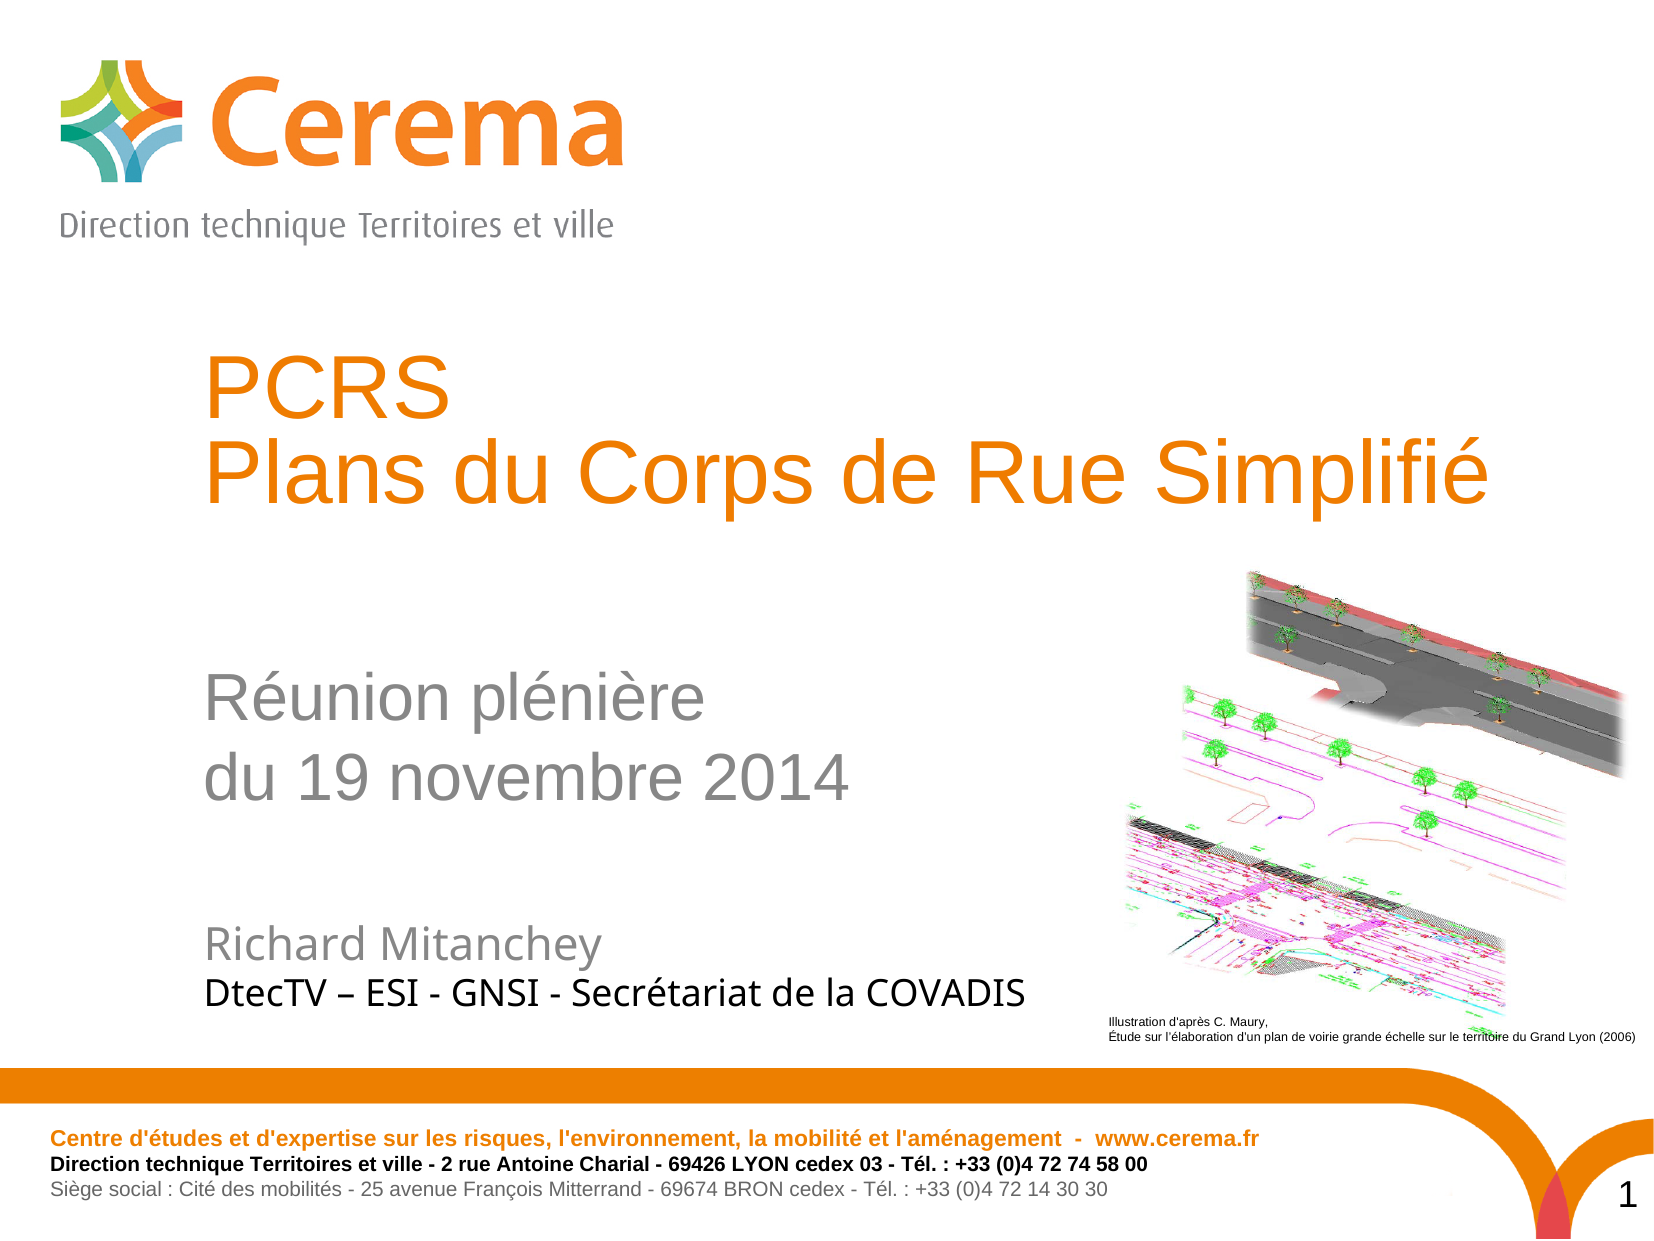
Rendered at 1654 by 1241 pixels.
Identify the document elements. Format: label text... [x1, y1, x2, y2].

picture [0, 0, 684, 291]
text_box Réunion plénière du 19 novembre 2014 [188, 646, 1465, 752]
text_box Illustration d'après C. Maury, Étude sur l’élaboration d’un plan de voirie grande échelle sur le territoire du Grand Lyon (2006) [1093, 1006, 1654, 1052]
picture [0, 1068, 1654, 1239]
text_box PCRS Plans du Corps de Rue Simplifié [188, 341, 1607, 549]
text_box Richard Mitanchey DtecTV – ESI - GNSI - Secrétariat de la COVADIS [188, 906, 1465, 977]
picture [1110, 555, 1642, 1006]
